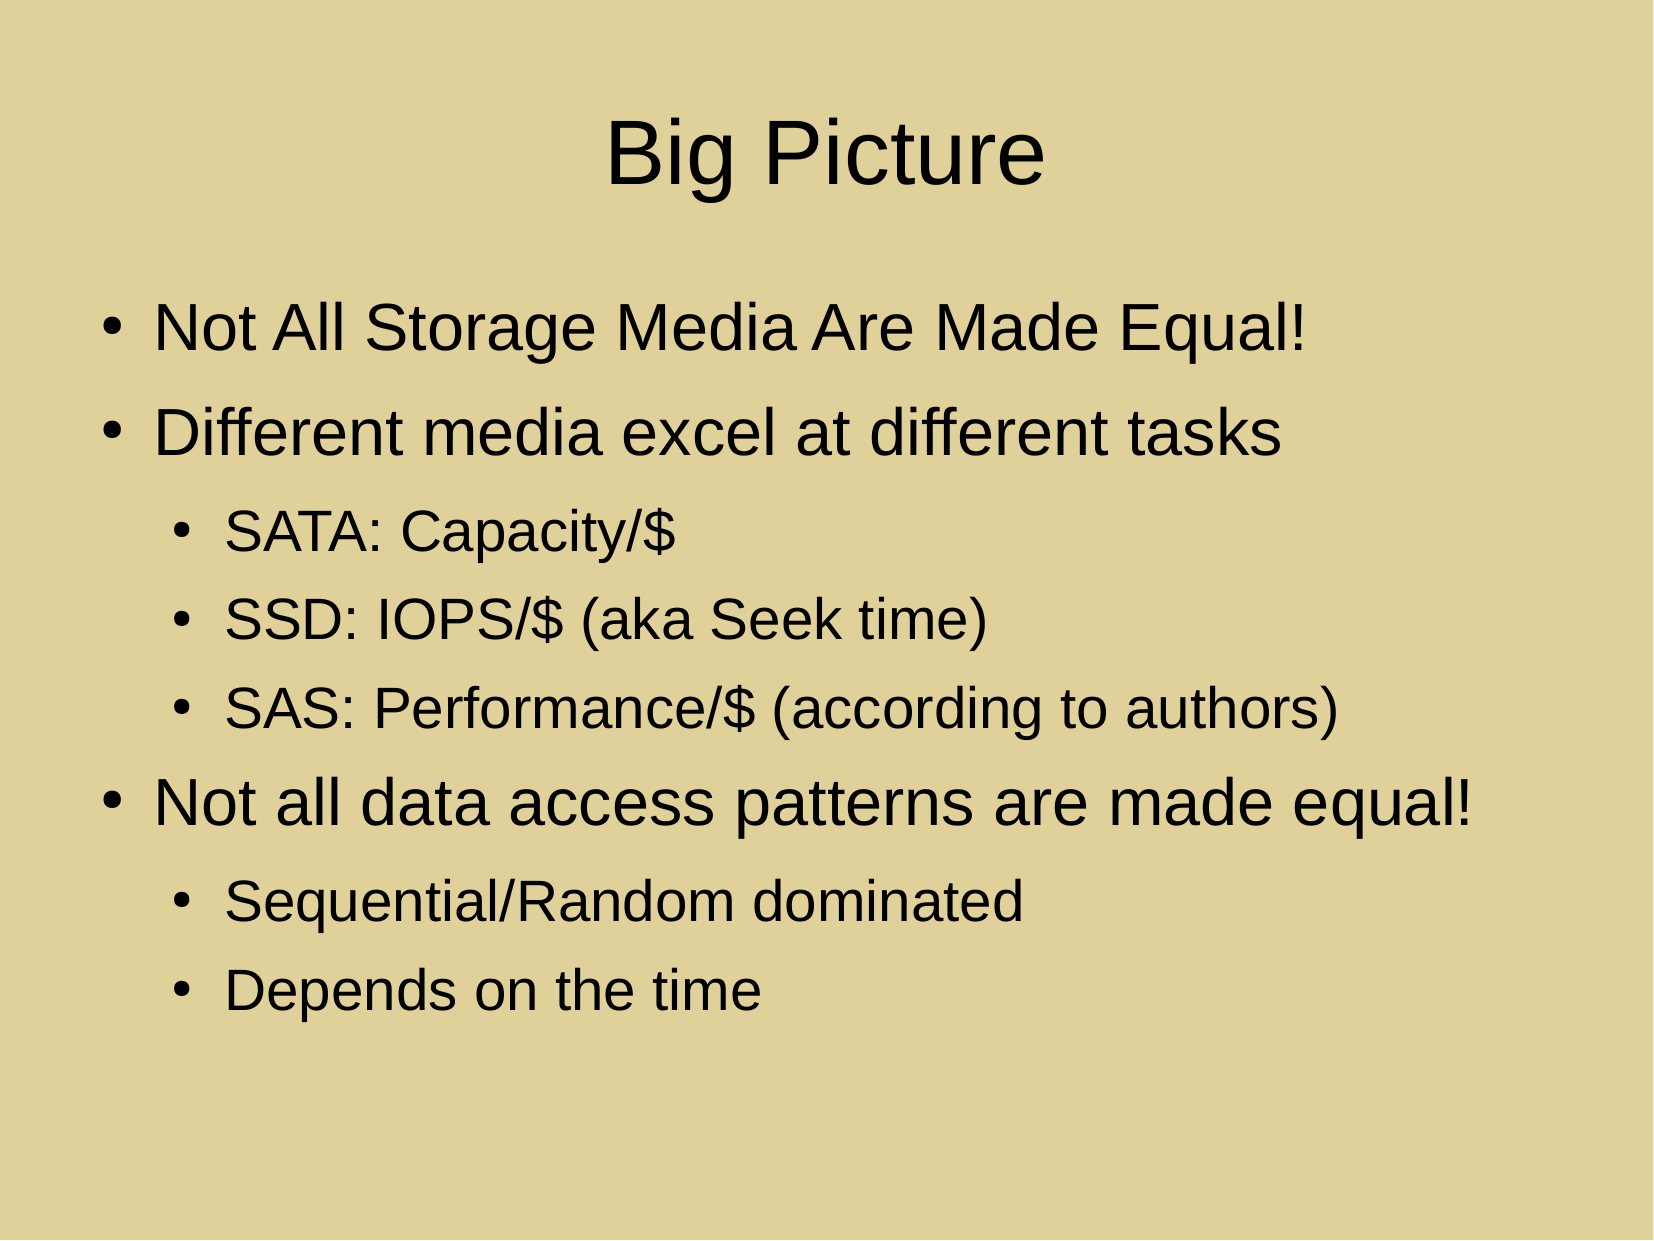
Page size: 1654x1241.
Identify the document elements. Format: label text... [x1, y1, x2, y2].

list Not All Storage Media Are Made Equal! Different media excel at different tasks SATA: Capacity/$ SSD: IOPS/$ (aka Seek time) SAS: Performance/$ (according to authors) Not all data access patterns are made equal! Sequential/Random dominated Depends on the time [82, 290, 1571, 1109]
title Big Picture [82, 49, 1571, 257]
